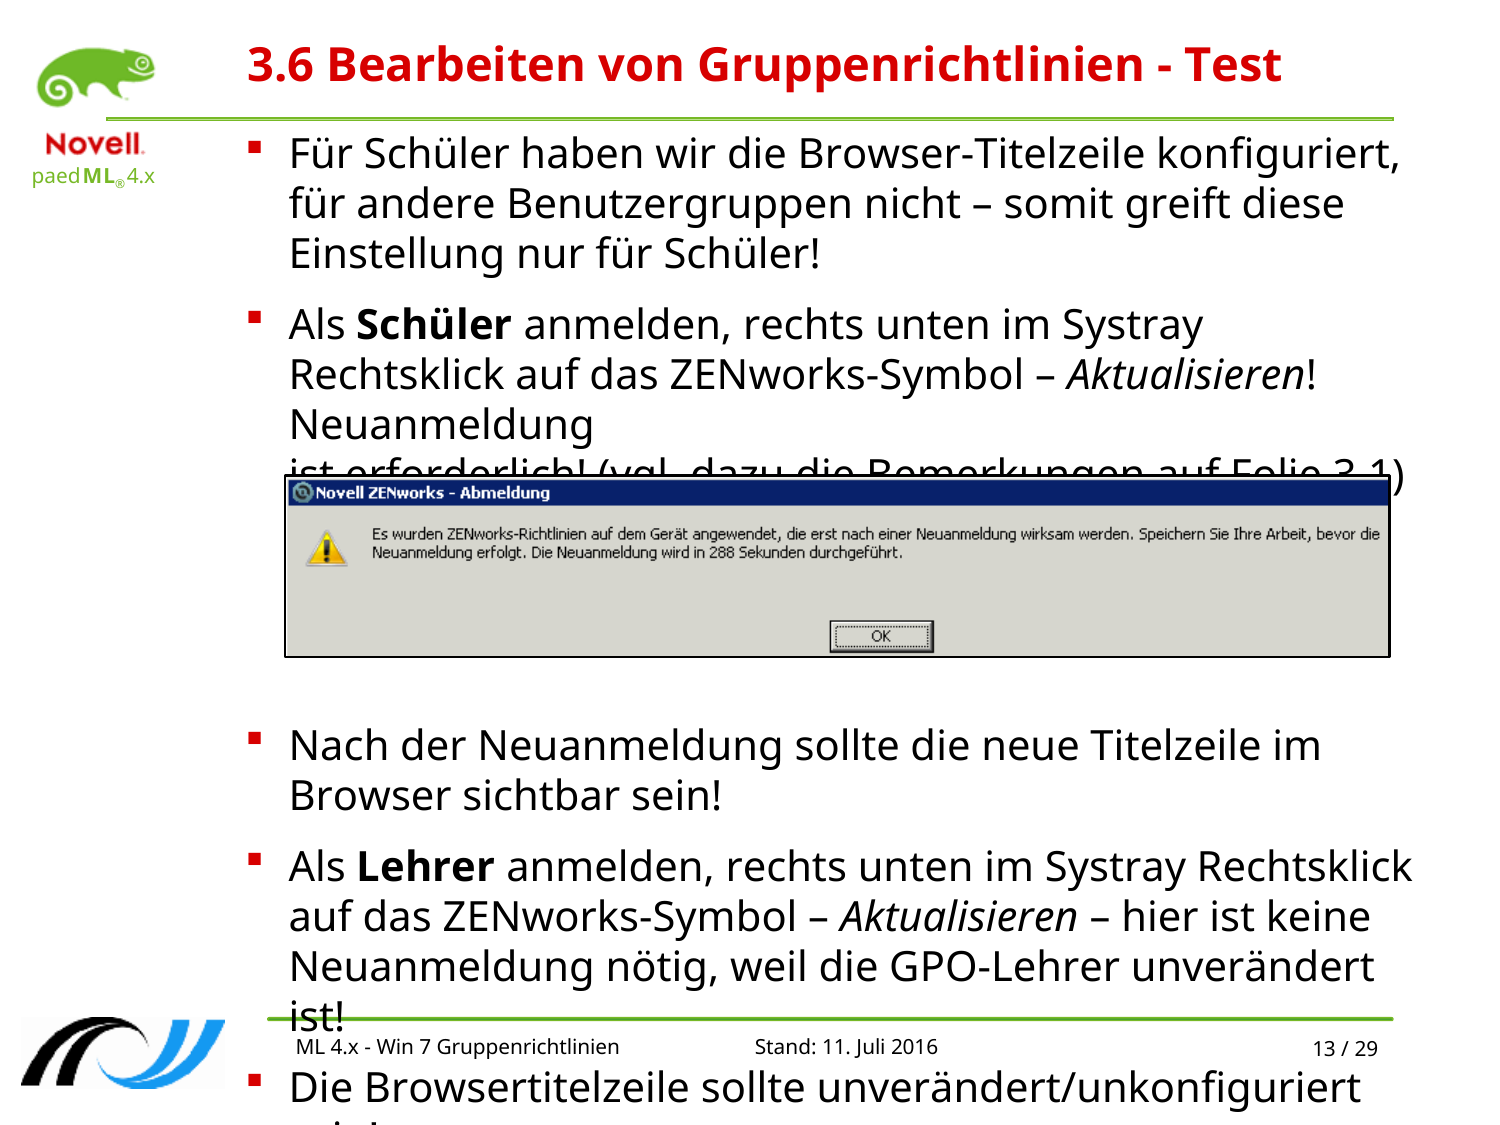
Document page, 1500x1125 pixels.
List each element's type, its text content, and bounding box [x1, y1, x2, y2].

picture [21, 1017, 225, 1089]
title 3.6 Bearbeiten von Gruppenrichtlinien - Test [232, 12, 1388, 113]
picture [24, 32, 167, 175]
list Für Schüler haben wir die Browser-Titelzeile konfiguriert, für andere Benutzergruppen nicht – somit greift diese Einstellung nur für Schüler! Als Schüler anmelden, rechts unten im Systray Rechtsklick auf das ZENworks-Symbol – Aktualisieren! Neuanmeldung ist erforderlich! (vgl. dazu die Bemerkungen auf Folie 3.1) Nach der Neuanmeldung sollte die neue Titelzeile im Browser sichtbar sein! Als Lehrer anmelden, rechts unten im Systray Rechtsklick auf das ZENworks-Symbol – Aktualisieren – hier ist keine Neuanmeldung nötig, weil die GPO-Lehrer unverändert ist! Die Browsertitelzeile sollte unverändert/unkonfiguriert sein! [230, 119, 1430, 1069]
picture [286, 476, 1388, 656]
